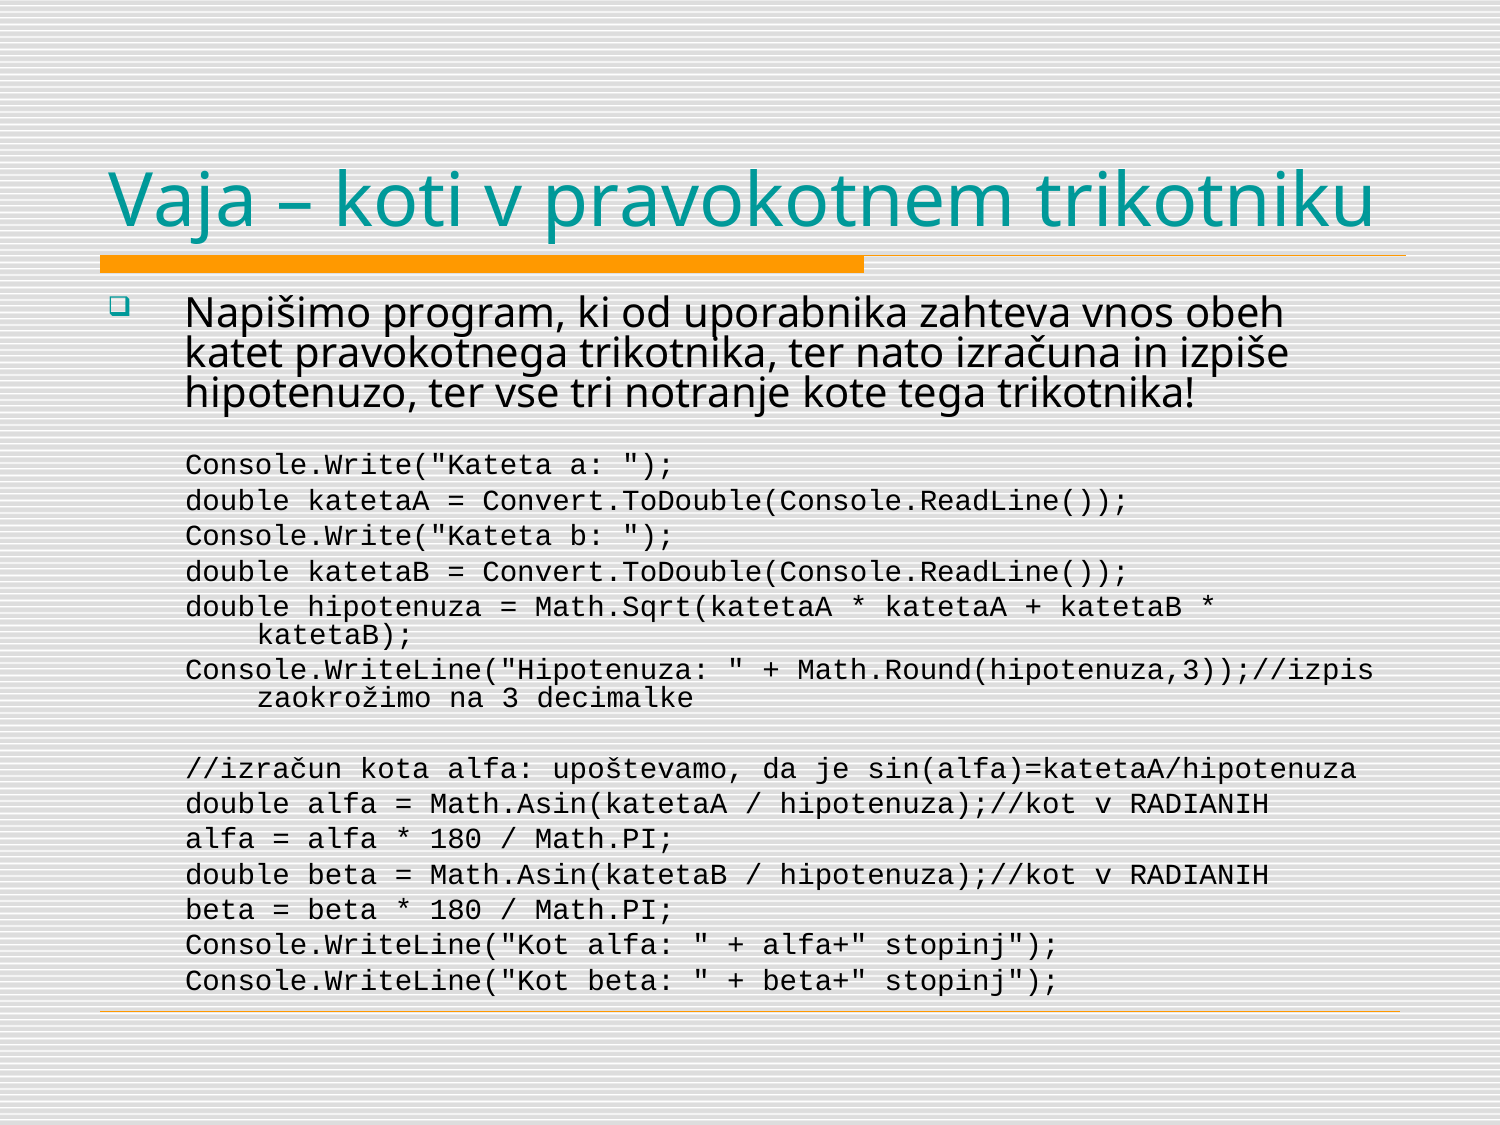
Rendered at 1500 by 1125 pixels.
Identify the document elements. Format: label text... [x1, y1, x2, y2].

picture [0, 0, 1500, 1125]
title Vaja – koti v pravokotnem trikotniku [94, 49, 1407, 250]
list Napišimo program, ki od uporabnika zahteva vnos obeh katet pravokotnega trikotnika, ter nato izračuna in izpiše hipotenuzo, ter vse tri notranje kote tega trikotnika! Console.Write("Kateta a: "); double katetaA = Convert.ToDouble(Console.ReadLine()); Console.Write("Kateta b: "); double katetaB = Convert.ToDouble(Console.ReadLine()); double hipotenuza = Math.Sqrt(katetaA * katetaA + katetaB * katetaB); Console.WriteLine("Hipotenuza: " + Math.Round(hipotenuza,3));//izpis zaokrožimo na 3 decimalke //izračun kota alfa: upoštevamo, da je sin(alfa)=katetaA/hipotenuza double alfa = Math.Asin(katetaA / hipotenuza);//kot v RADIANIH alfa = alfa * 180 / Math.PI; double beta = Math.Asin(katetaB / hipotenuza);//kot v RADIANIH beta = beta * 180 / Math.PI; Console.WriteLine("Kot alfa: " + alfa+" stopinj"); Console.WriteLine("Kot beta: " + beta+" stopinj"); [92, 287, 1406, 1037]
